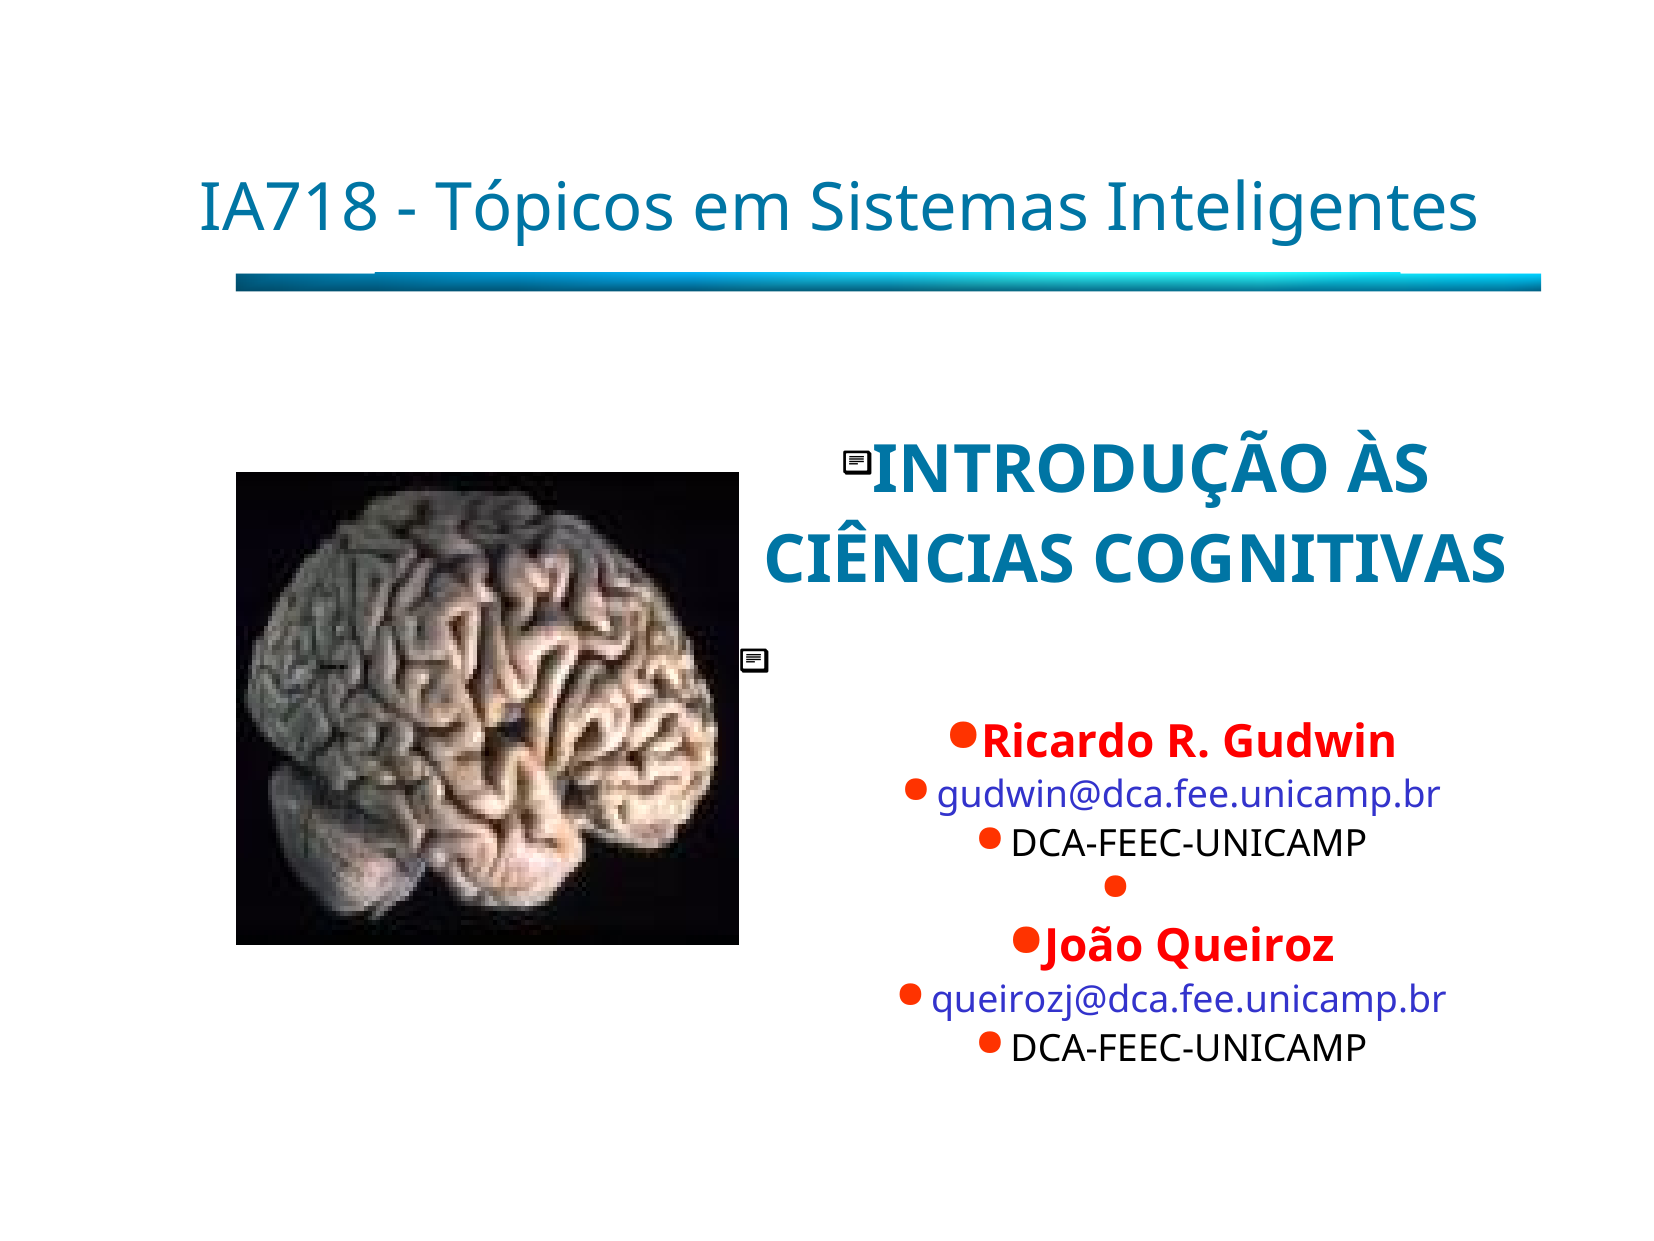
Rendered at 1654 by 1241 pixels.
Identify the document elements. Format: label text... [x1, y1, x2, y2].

picture [236, 472, 739, 945]
picture [125, 272, 1654, 295]
title IA718 - Tópicos em Sistemas Inteligentes [61, 35, 1620, 250]
subtitle INTRODUÇÃO ÀS CIÊNCIAS COGNITIVAS Ricardo R. Gudwin gudwin@dca.fee.unicamp.br DCA-FEEC-UNICAMP João Queiroz queirozj@dca.fee.unicamp.br DCA-FEEC-UNICAMP [738, 309, 1534, 1182]
